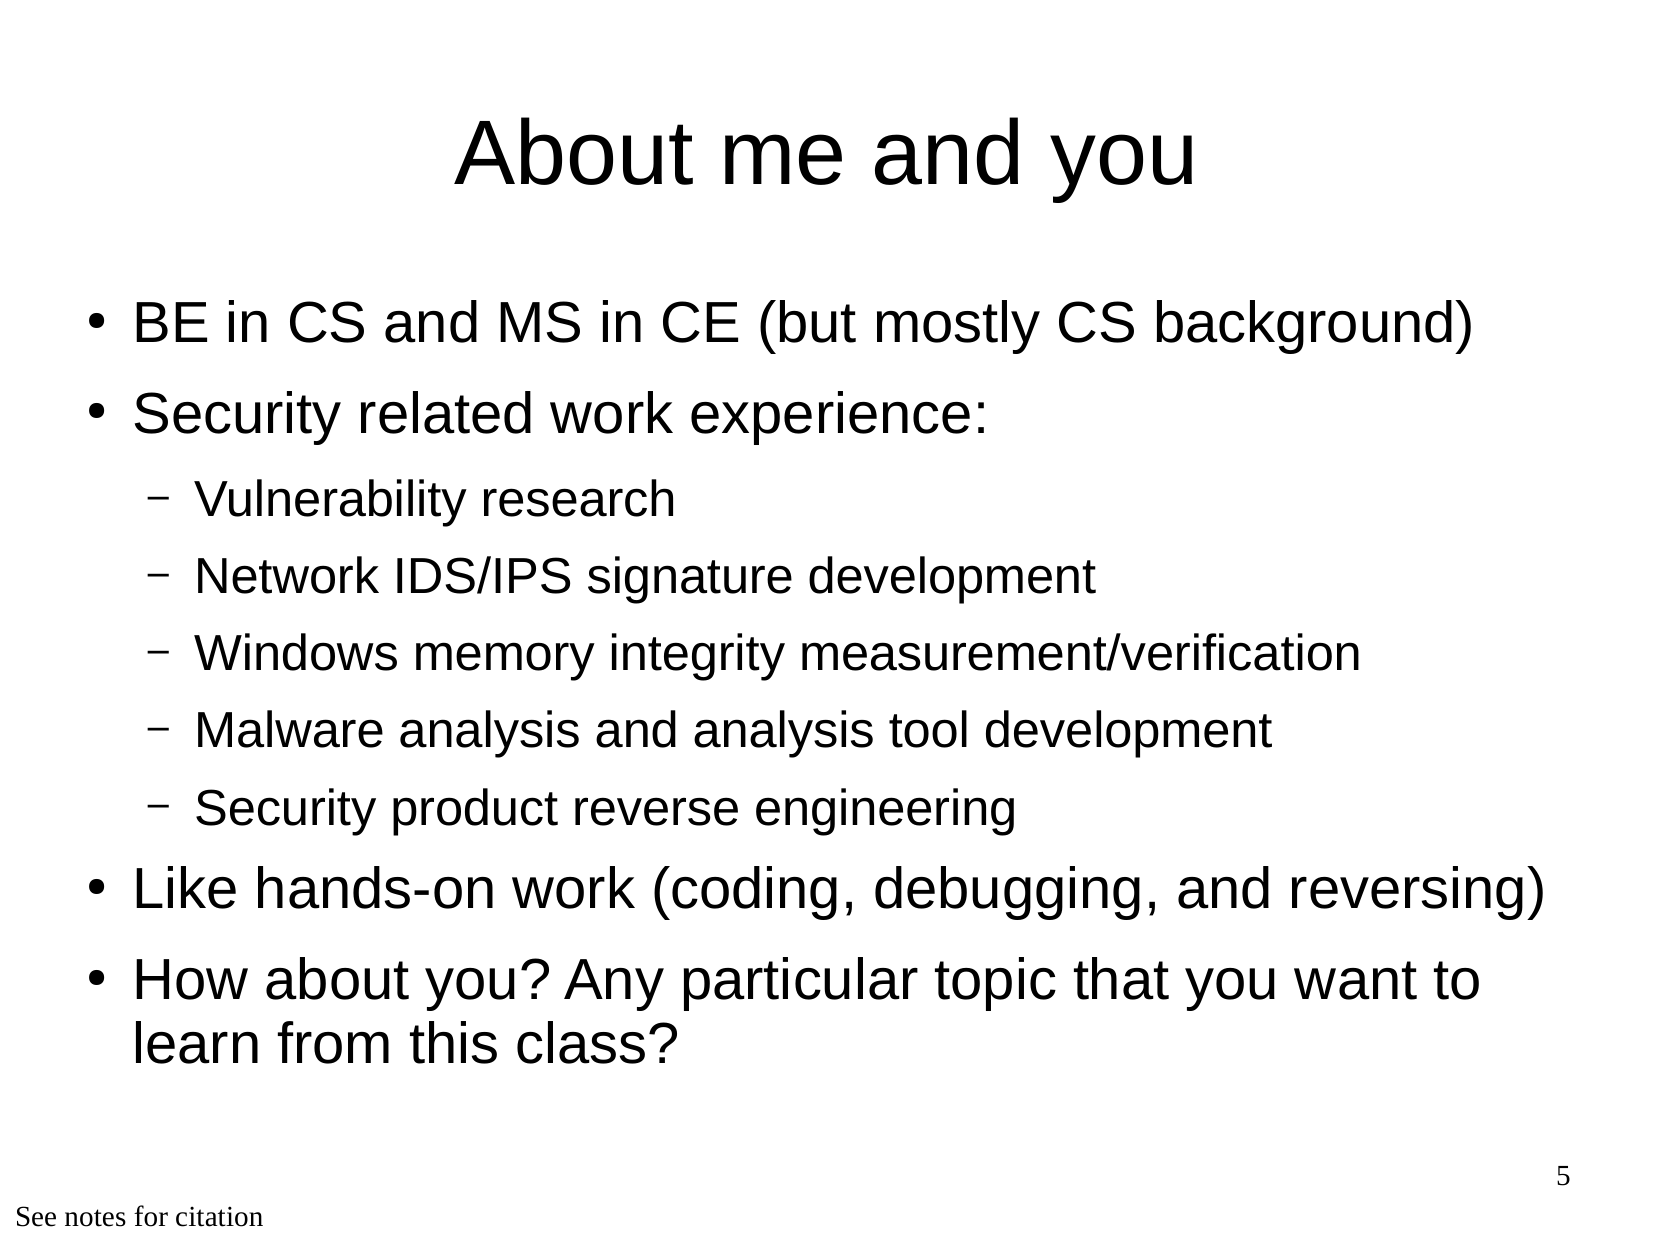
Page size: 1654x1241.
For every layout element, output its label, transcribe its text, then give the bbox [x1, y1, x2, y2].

title About me and you [82, 49, 1571, 257]
list BE in CS and MS in CE (but mostly CS background) Security related work experience: Vulnerability research Network IDS/IPS signature development Windows memory integrity measurement/verification Malware analysis and analysis tool development Security product reverse engineering Like hands-on work (coding, debugging, and reversing) How about you? Any particular topic that you want to learn from this class? [70, 290, 1564, 1111]
